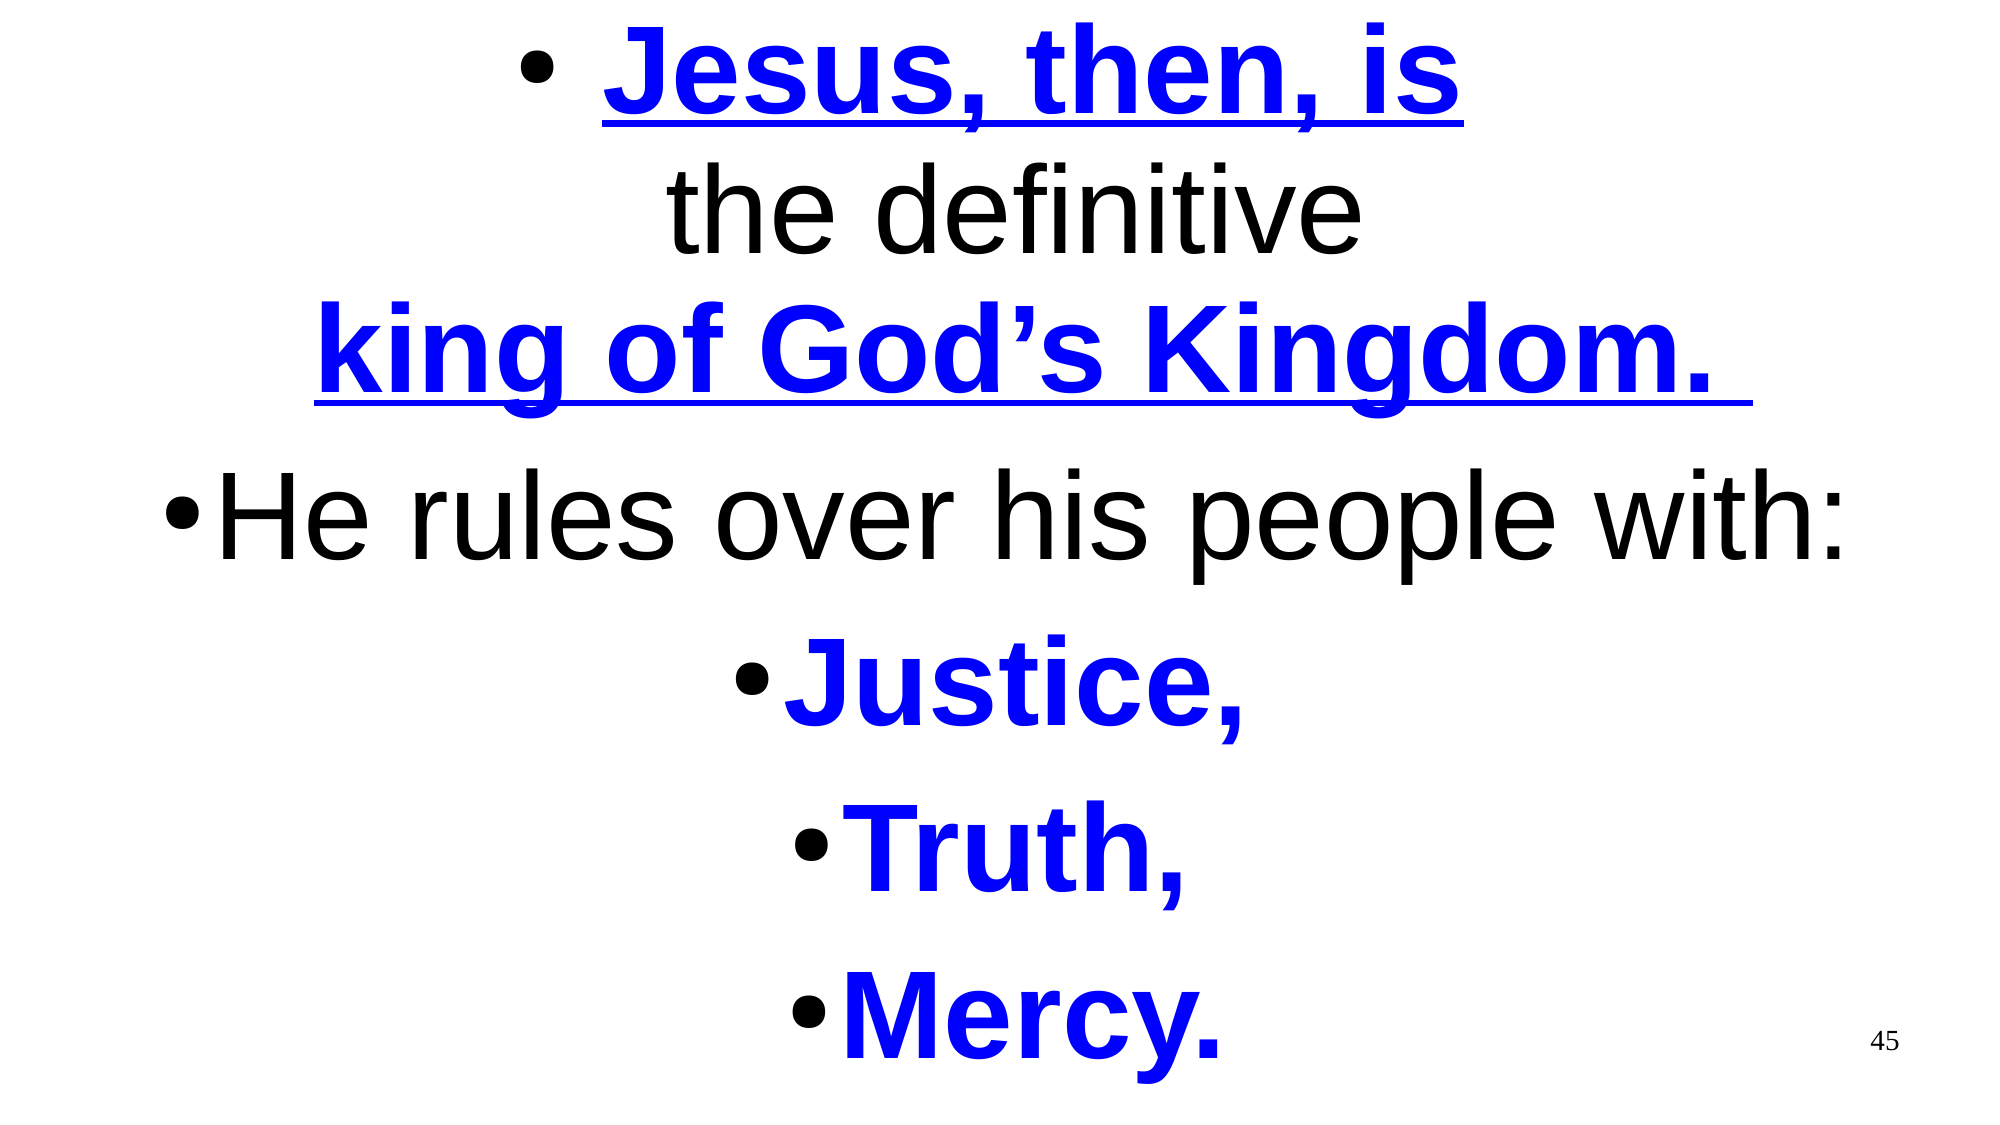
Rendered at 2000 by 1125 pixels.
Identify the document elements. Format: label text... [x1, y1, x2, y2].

list Jesus, then, is the definitive king of God’s Kingdom. He rules over his people with: Justice, Truth, Mercy. [0, 0, 1996, 1123]
